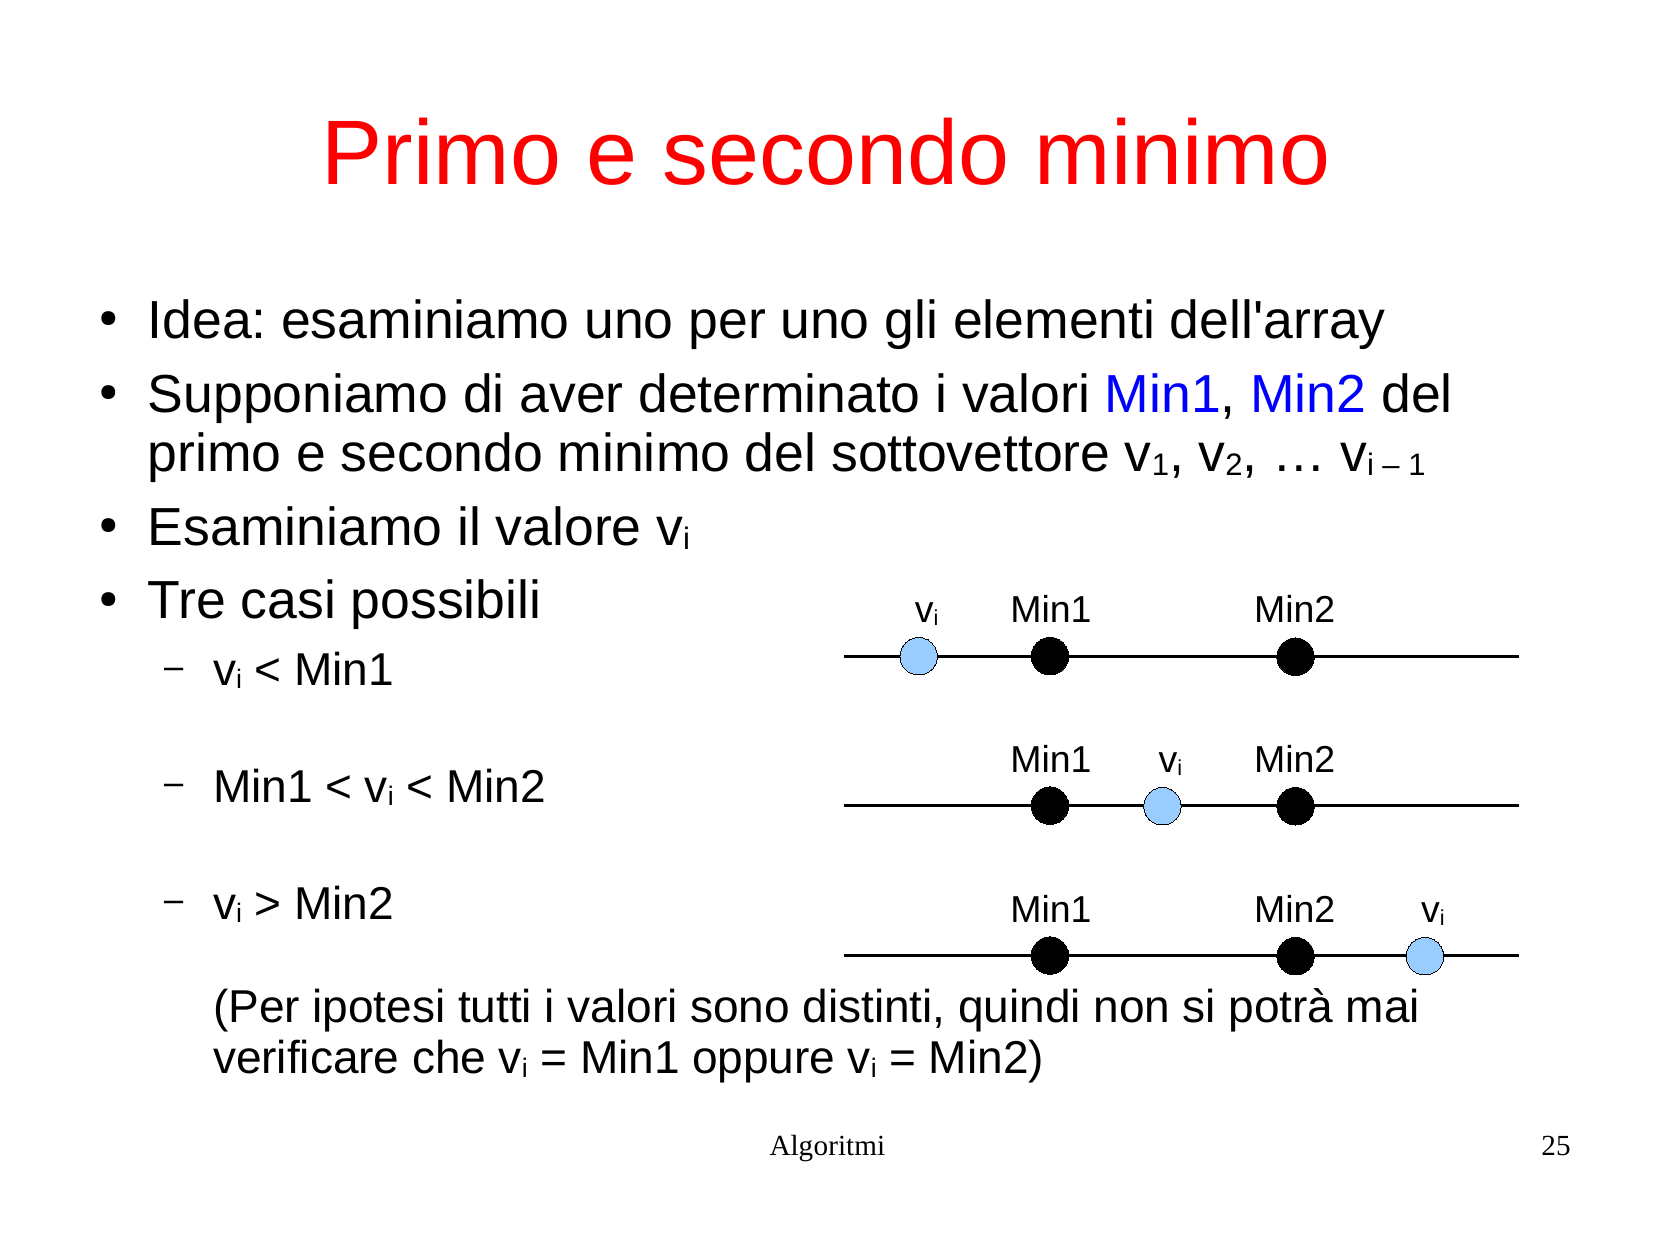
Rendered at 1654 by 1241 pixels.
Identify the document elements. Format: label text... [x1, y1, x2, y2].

text_box Min2 [1239, 730, 1351, 788]
text_box [899, 651, 938, 675]
text_box Min2 [1239, 581, 1351, 639]
text_box Min1 [995, 880, 1107, 938]
text_box Min1 [995, 730, 1107, 788]
text_box vi [1406, 881, 1460, 951]
text_box vi [900, 581, 954, 651]
text_box vi [1143, 731, 1197, 801]
text_box [1031, 788, 1069, 825]
text_box [1406, 951, 1444, 975]
text_box Min1 [995, 581, 1107, 639]
text_box [1276, 938, 1315, 975]
text_box [1031, 639, 1069, 675]
text_box [1276, 639, 1315, 676]
text_box [1143, 801, 1182, 825]
list Idea: esaminiamo uno per uno gli elementi dell'array Supponiamo di aver determinato i valori Min1, Min2 del primo e secondo minimo del sottovettore v1, v2, … vi – 1 Esaminiamo il valore vi Tre casi possibili vi < Min1 Min1 < vi < Min2 vi > Min2 (Per ipotesi tutti i valori sono distinti, quindi non si potrà mai verificare che vi = Min1 oppure vi = Min2) [82, 290, 1571, 1088]
text_box [1276, 788, 1315, 826]
title Primo e secondo minimo [82, 49, 1571, 257]
text_box Min2 [1239, 880, 1351, 938]
text_box [1031, 938, 1069, 975]
